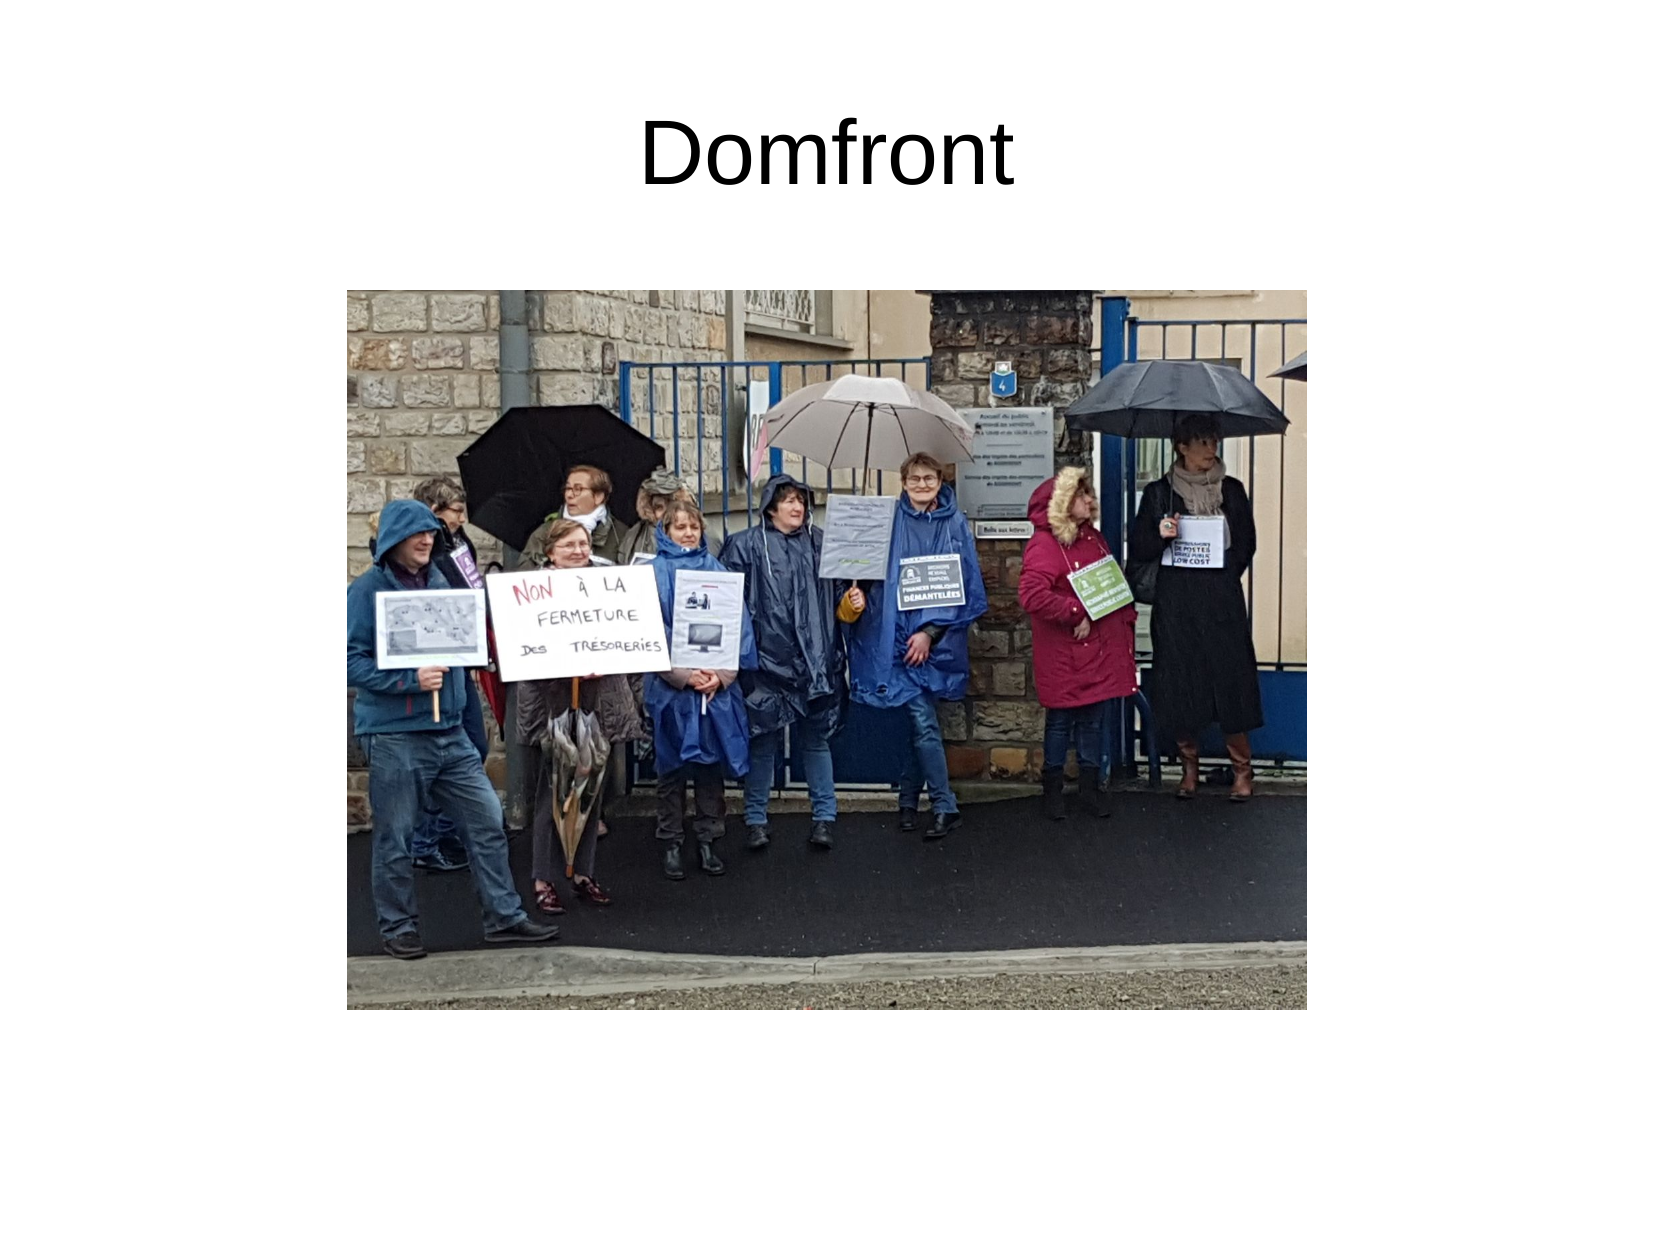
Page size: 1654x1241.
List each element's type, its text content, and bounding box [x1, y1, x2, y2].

picture [347, 290, 1307, 1010]
title Domfront [82, 49, 1571, 257]
